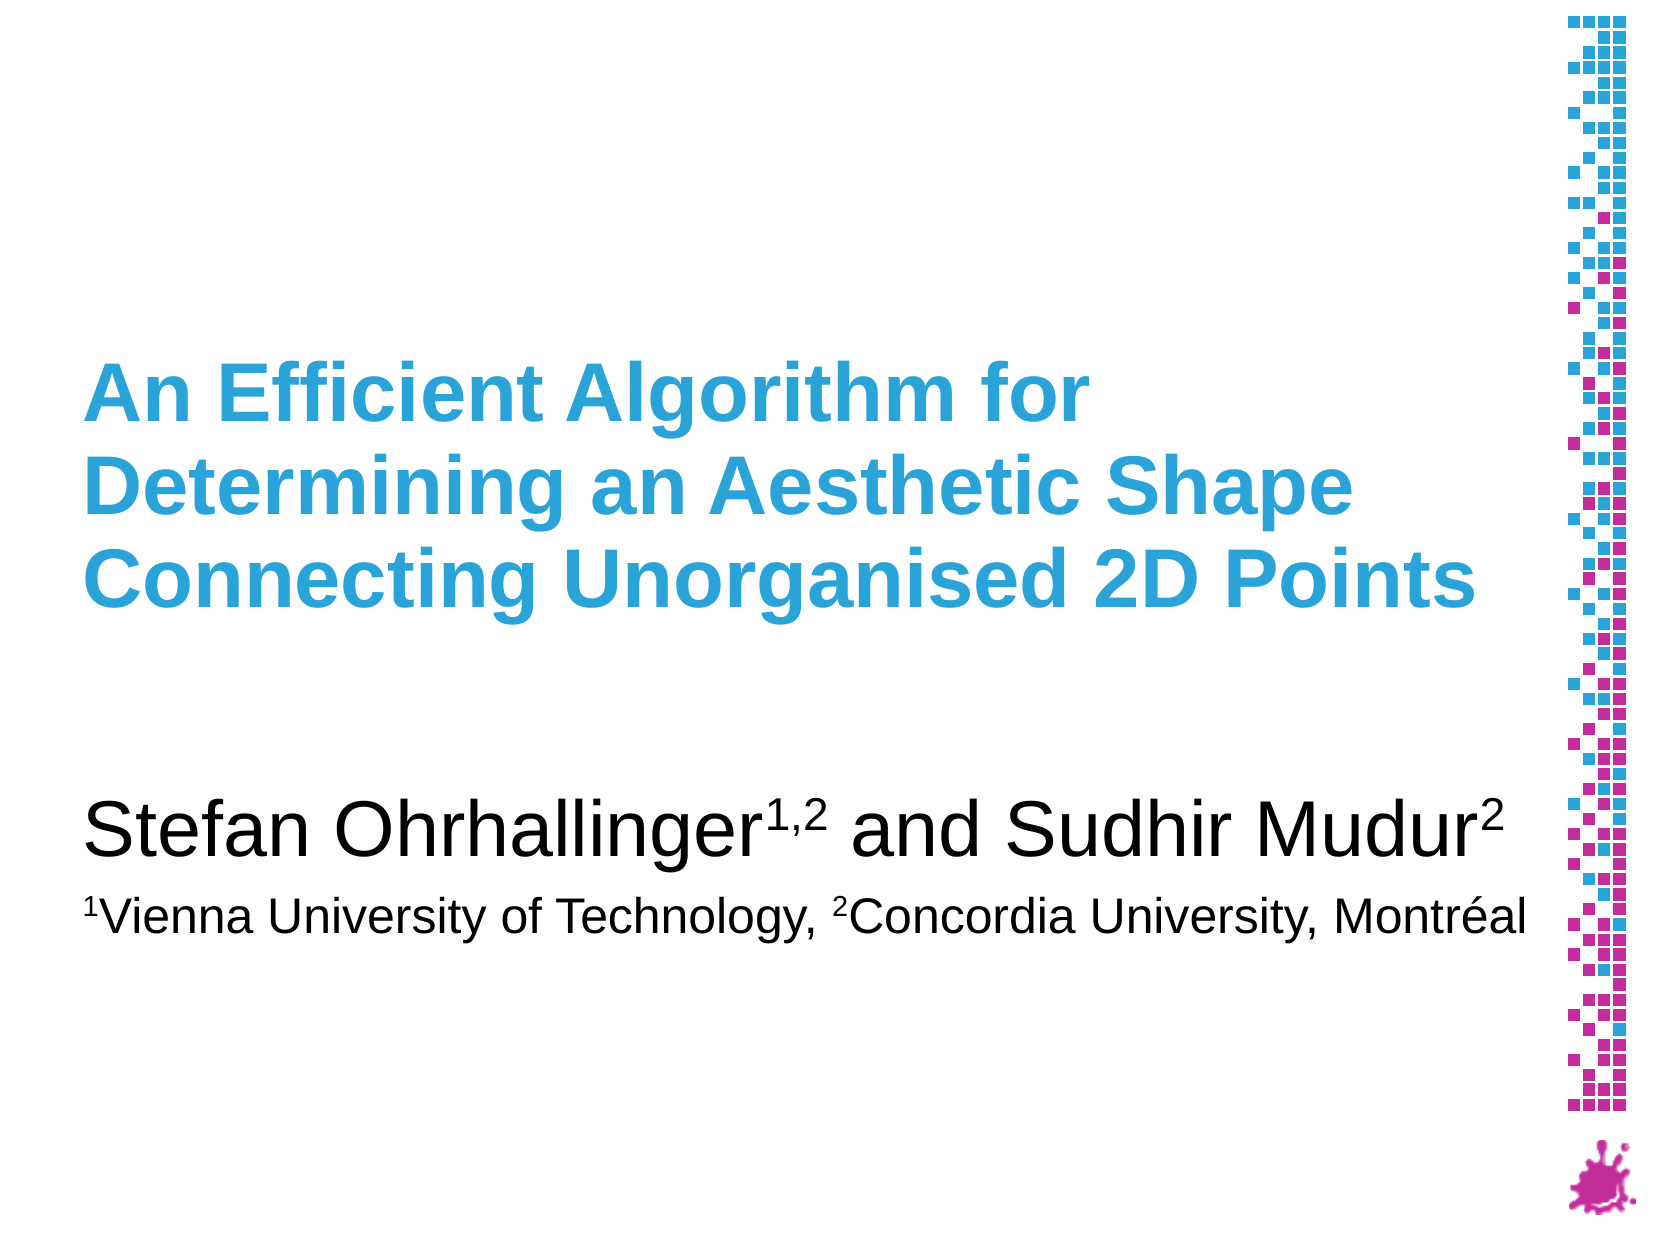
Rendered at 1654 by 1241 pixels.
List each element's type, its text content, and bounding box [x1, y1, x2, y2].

subtitle Stefan Ohrhallinger1,2 and Sudhir Mudur2 1Vienna University of Technology, 2Concordia University, Montréal [82, 720, 1546, 1010]
title An Efficient Algorithm for Determining an Aesthetic Shape Connecting Unorganised 2D Points [82, 285, 1486, 687]
picture [1569, 1140, 1636, 1215]
